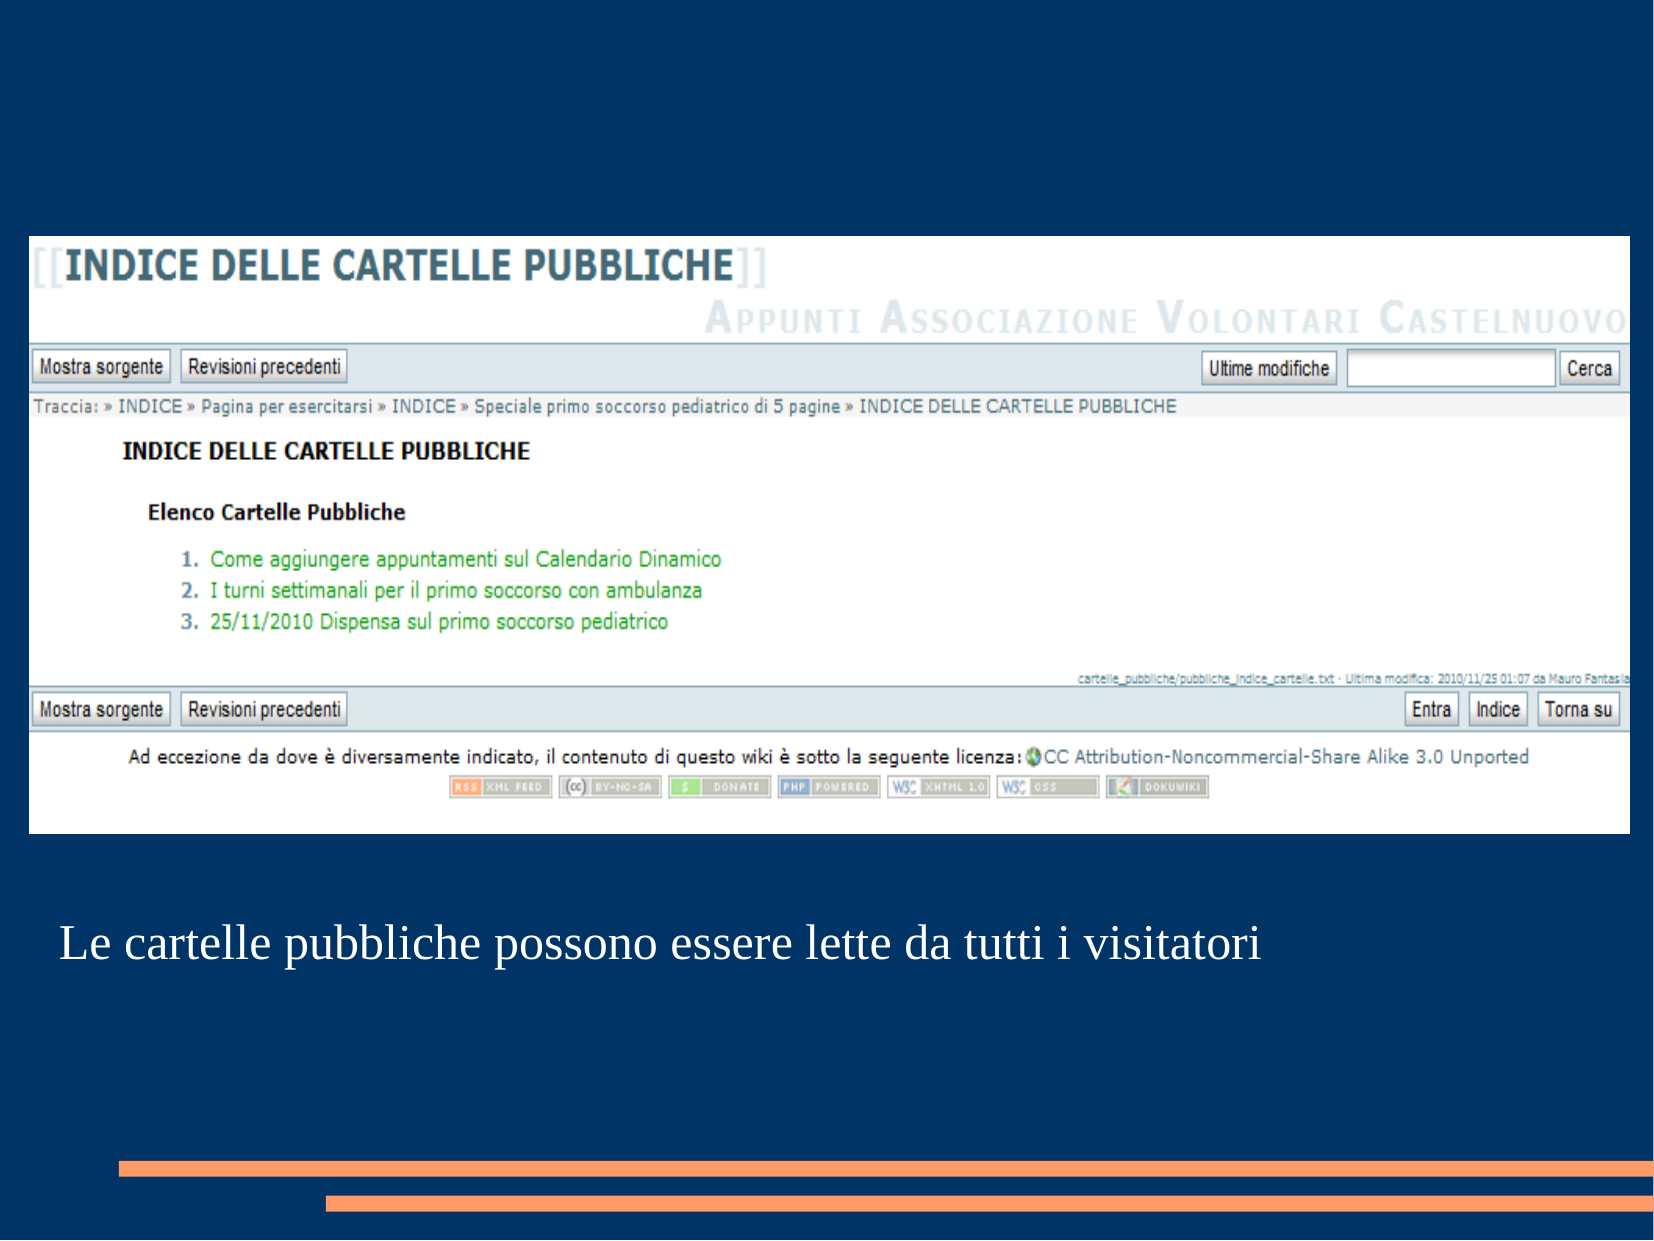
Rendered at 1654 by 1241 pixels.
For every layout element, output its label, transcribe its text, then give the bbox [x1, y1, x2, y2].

picture [29, 236, 1630, 834]
text_box Le cartelle pubbliche possono essere lette da tutti i visitatori [59, 915, 1276, 1028]
